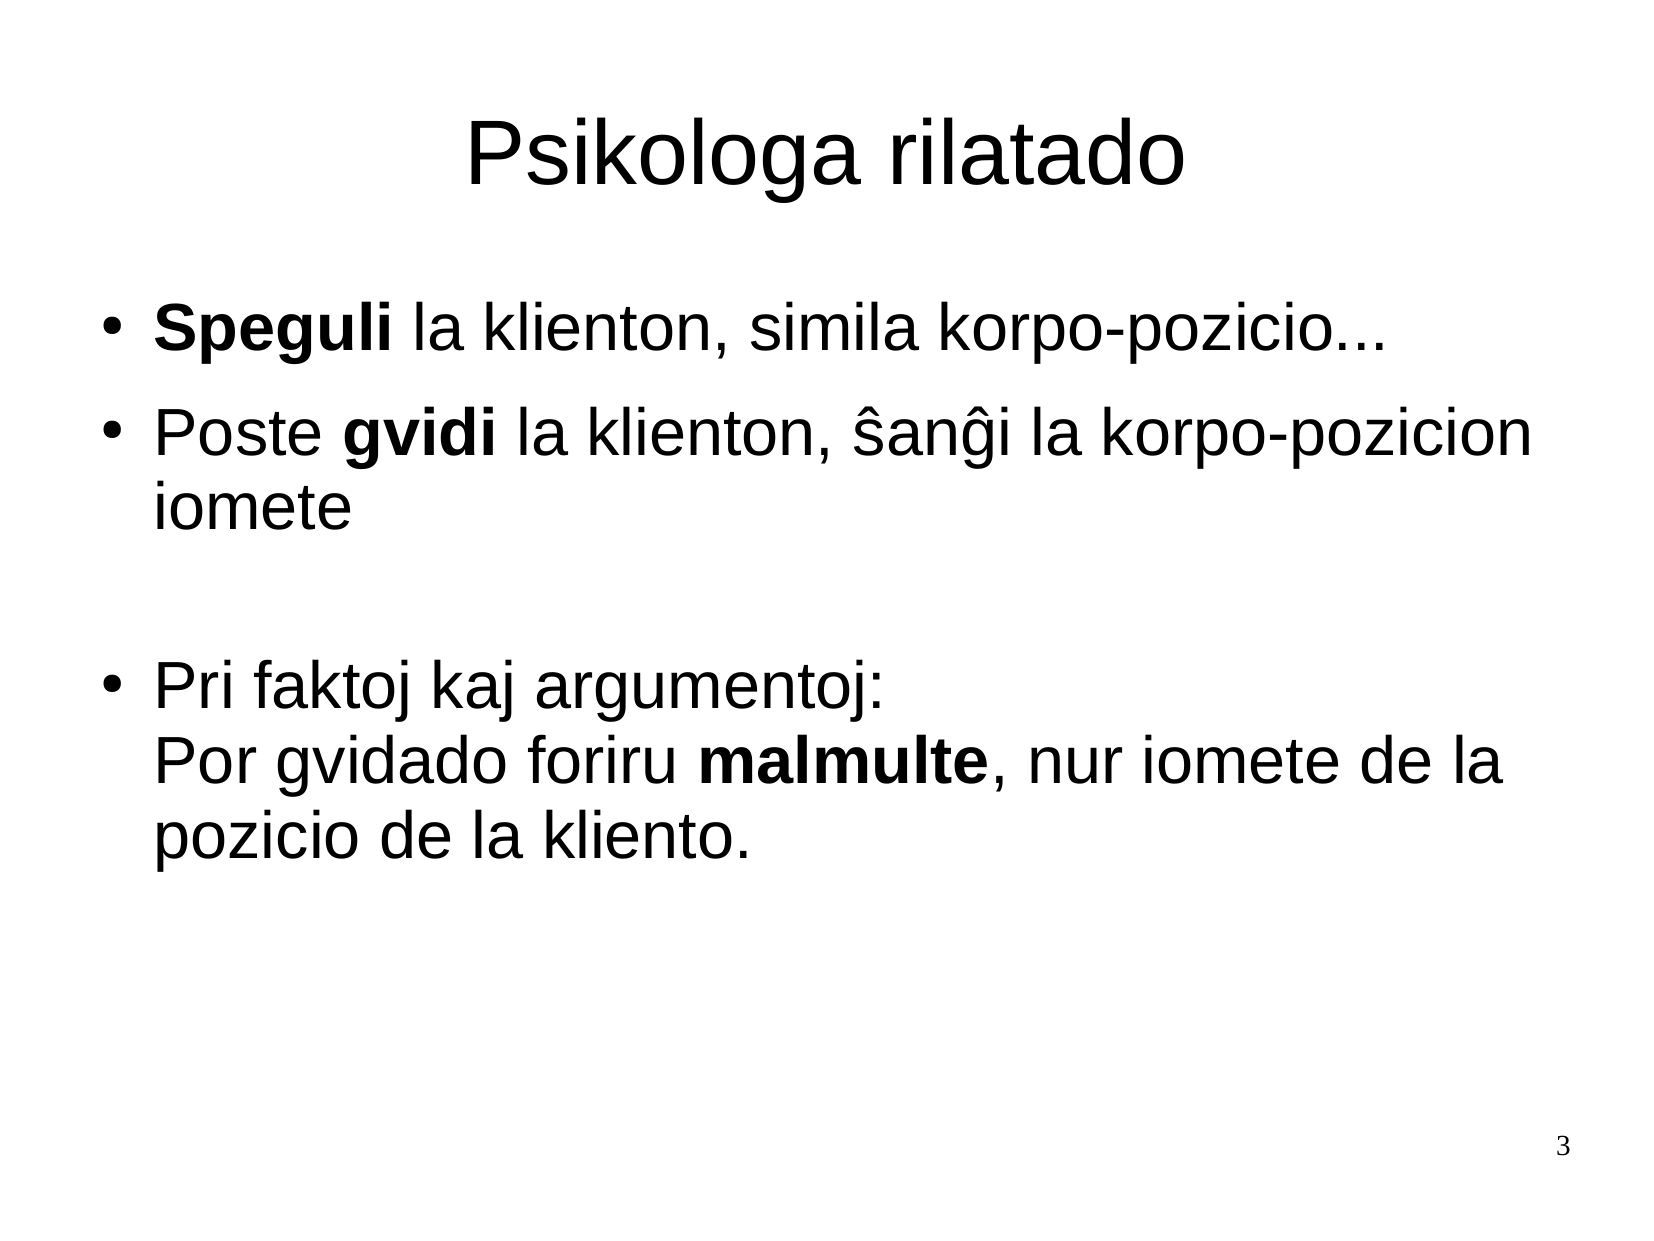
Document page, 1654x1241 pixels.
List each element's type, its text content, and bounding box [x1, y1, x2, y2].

title Psikologa rilatado [82, 49, 1571, 257]
list Speguli la klienton, simila korpo-pozicio... Poste gvidi la klienton, ŝanĝi la korpo-pozicion iomete Pri faktoj kaj argumentoj: Por gvidado foriru malmulte, nur iomete de la pozicio de la kliento. [82, 290, 1571, 1010]
